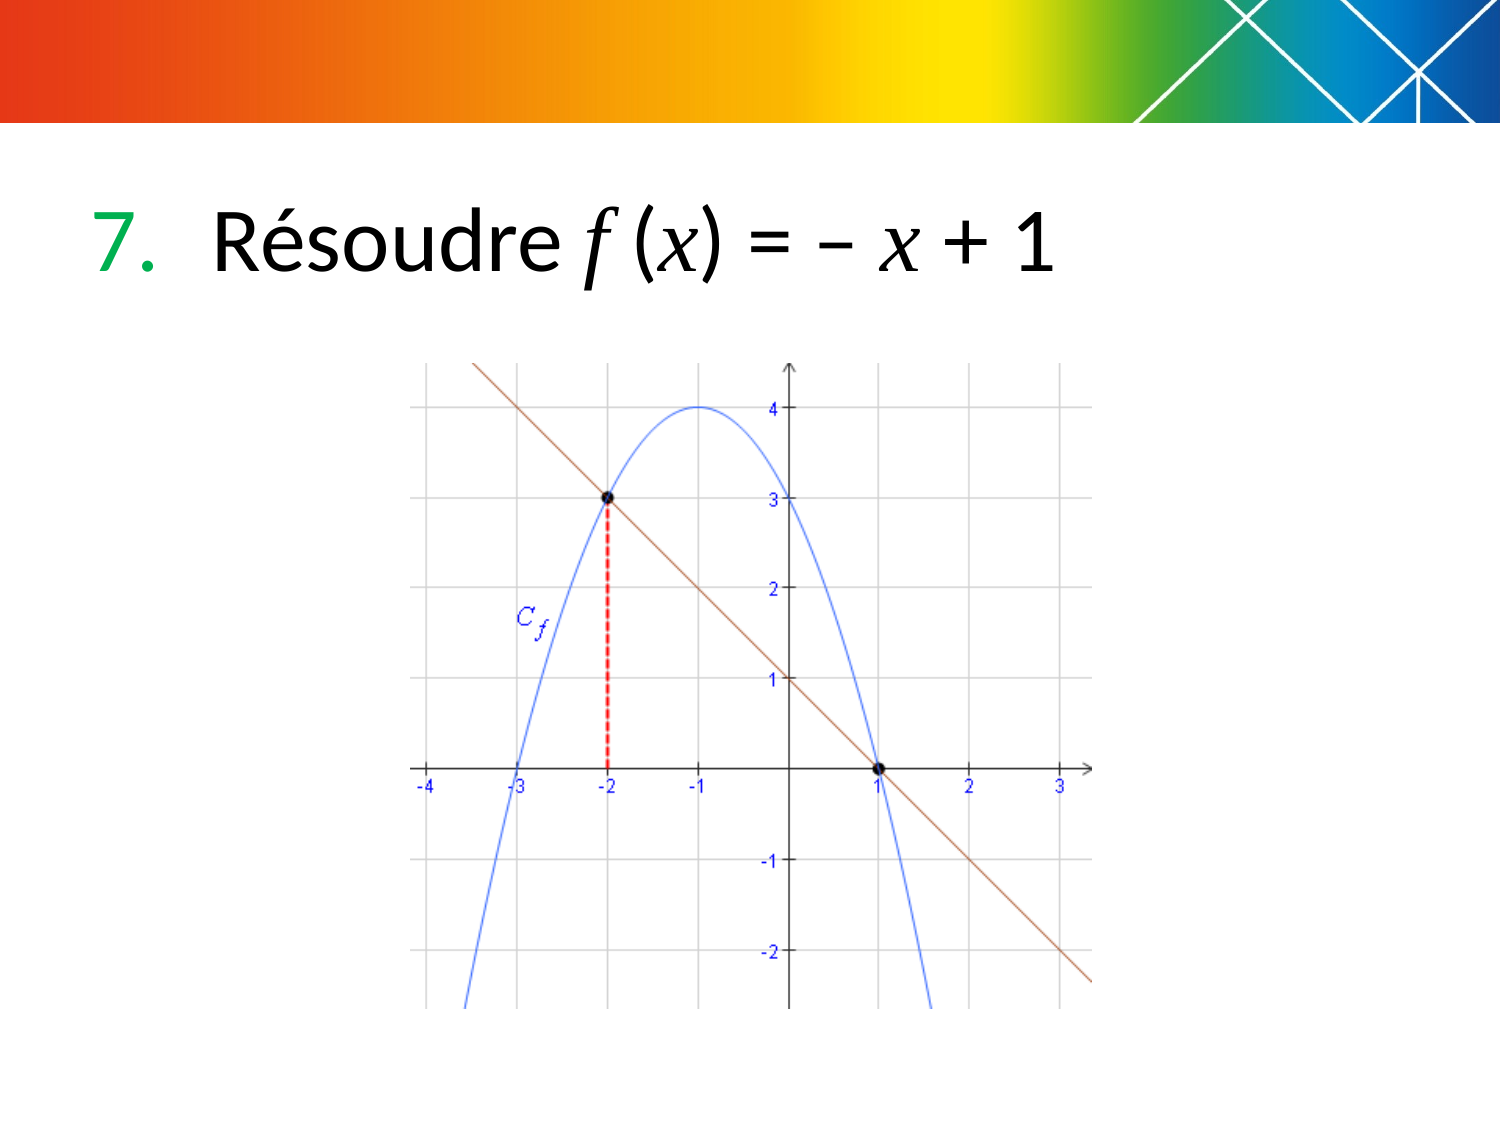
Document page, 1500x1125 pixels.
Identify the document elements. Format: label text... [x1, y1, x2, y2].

picture [410, 363, 1092, 1009]
title Résoudre f (x) = – x + 1 [75, 163, 1426, 305]
picture [0, 0, 1359, 123]
picture [1340, 0, 1500, 123]
